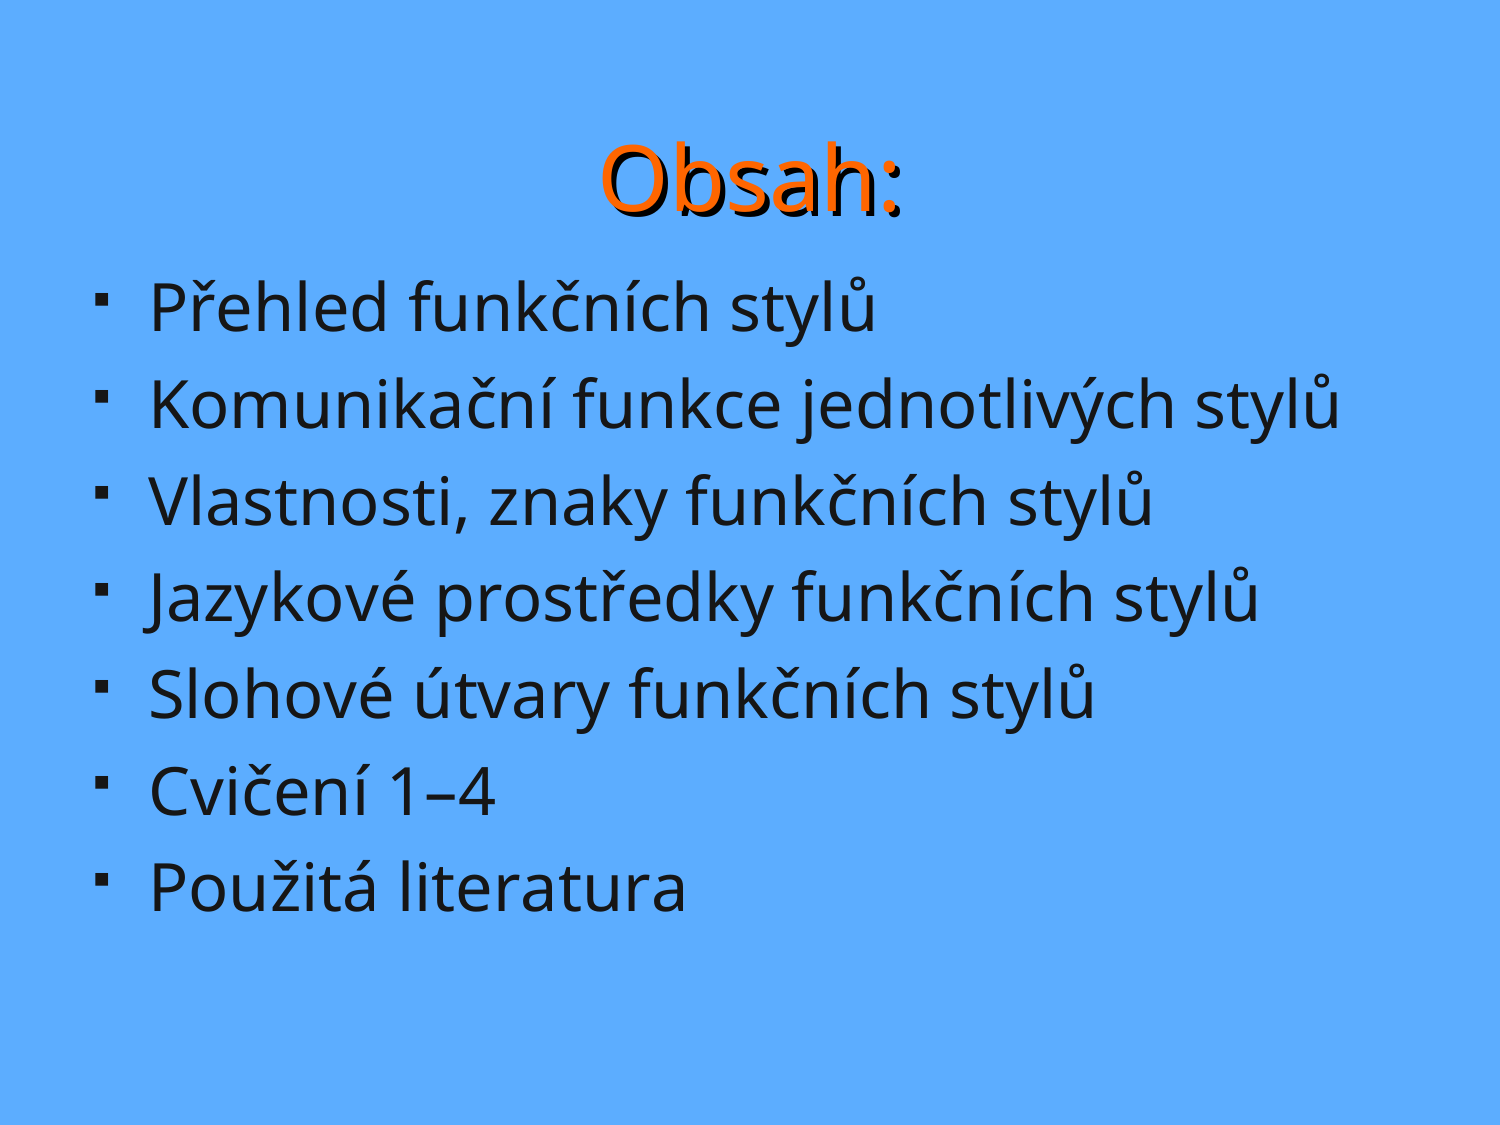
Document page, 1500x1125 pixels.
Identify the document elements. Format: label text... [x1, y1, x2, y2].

list Přehled funkčních stylů Komunikační funkce jednotlivých stylů Vlastnosti, znaky funkčních stylů Jazykové prostředky funkčních stylů Slohové útvary funkčních stylů Cvičení 1–4 Použitá literatura [76, 257, 1427, 1125]
title Obsah: [75, 62, 1426, 288]
